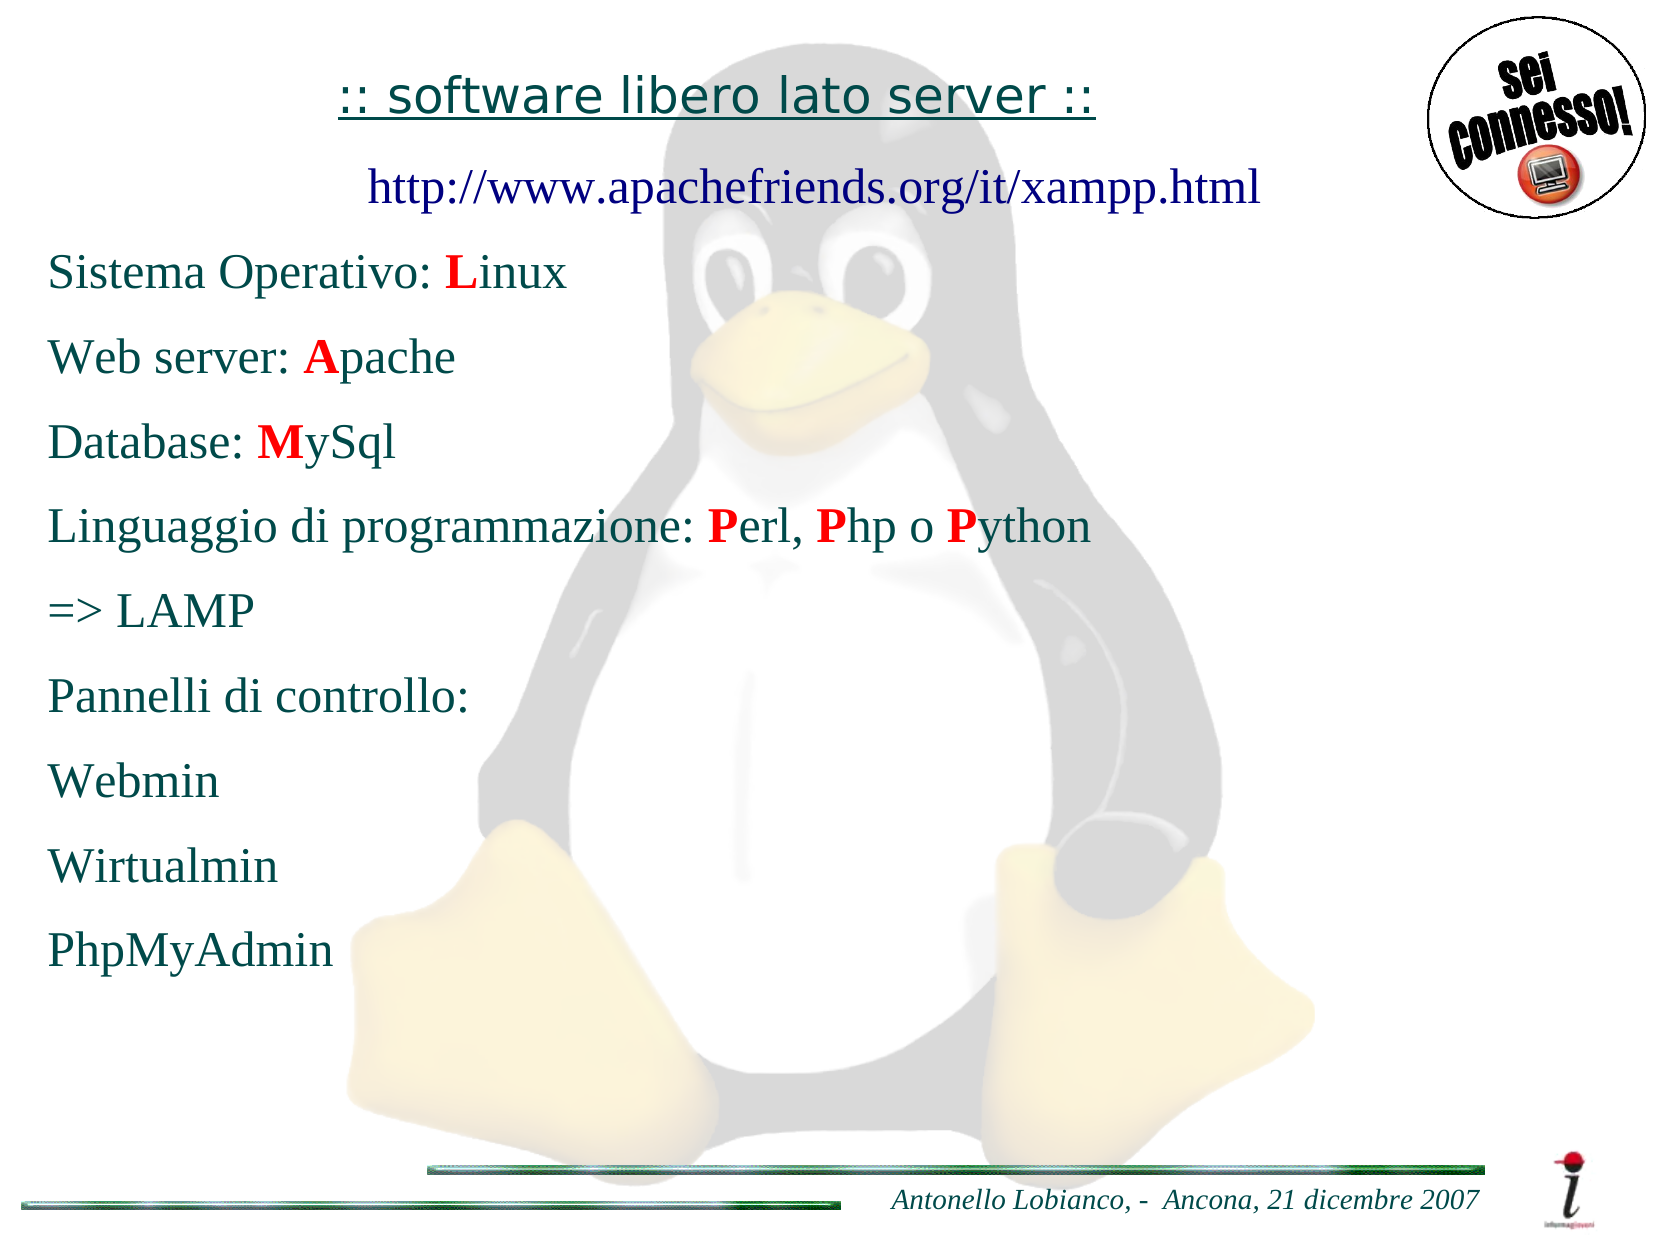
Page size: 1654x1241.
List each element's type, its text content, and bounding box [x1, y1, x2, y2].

title :: software libero lato server :: [29, 59, 1404, 134]
picture [427, 1165, 1485, 1175]
picture [21, 1201, 841, 1210]
picture [1425, 15, 1646, 219]
list http://www.apachefriends.org/it/xampp.html Sistema Operativo: Linux Web server: Apache Database: MySql Linguaggio di programmazione: Perl, Php o Python => LAMP Pannelli di controllo: Webmin Wirtualmin PhpMyAdmin [29, 159, 1583, 1142]
picture [1538, 1147, 1604, 1235]
